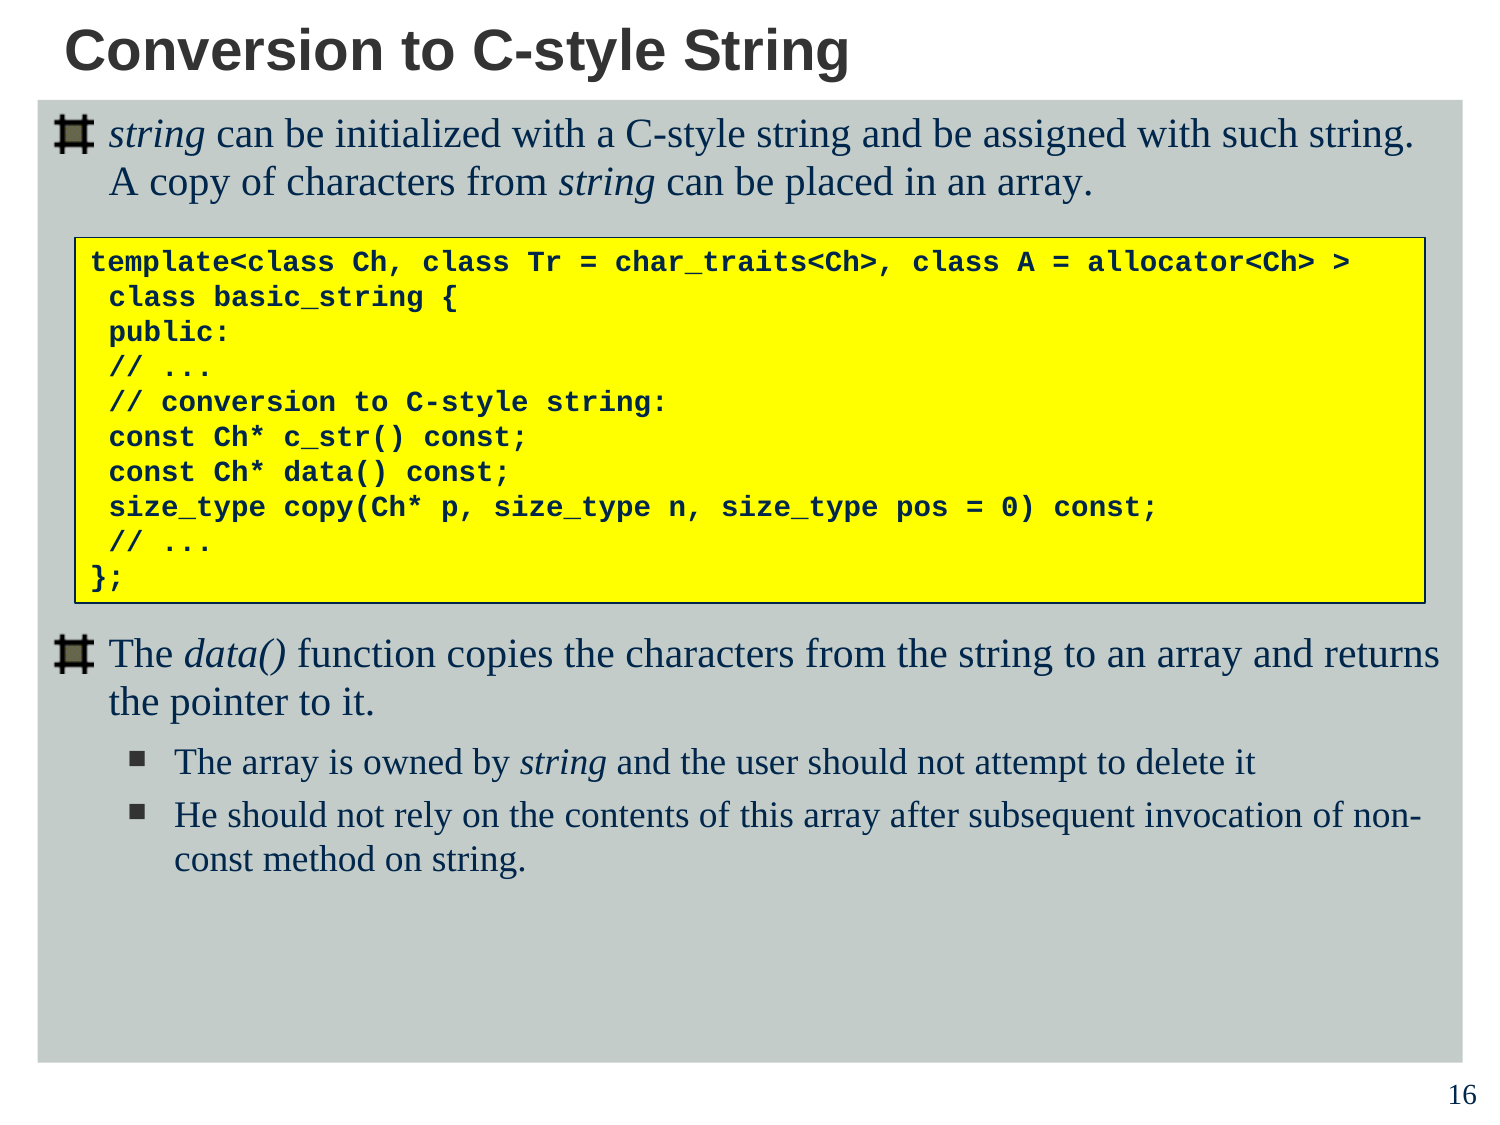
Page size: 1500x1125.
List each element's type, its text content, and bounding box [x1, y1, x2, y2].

text_box template<class Ch, class Tr = char_traits<Ch>, class A = allocator<Ch> > class basic_string { public: // ... // conversion to C-style string: const Ch* c_str() const; const Ch* data() const; size_type copy(Ch* p, size_type n, size_type pos = 0) const; // ... }; [75, 237, 1426, 604]
title Conversion to C-style String [50, 0, 1450, 91]
list string can be initialized with a C-style string and be assigned with such string. A copy of characters from string can be placed in an array. The data() function copies the characters from the string to an array and returns the pointer to it. The array is owned by string and the user should not attempt to delete it He should not rely on the contents of this array after subsequent invocation of non-const method on string. [37, 99, 1463, 1063]
